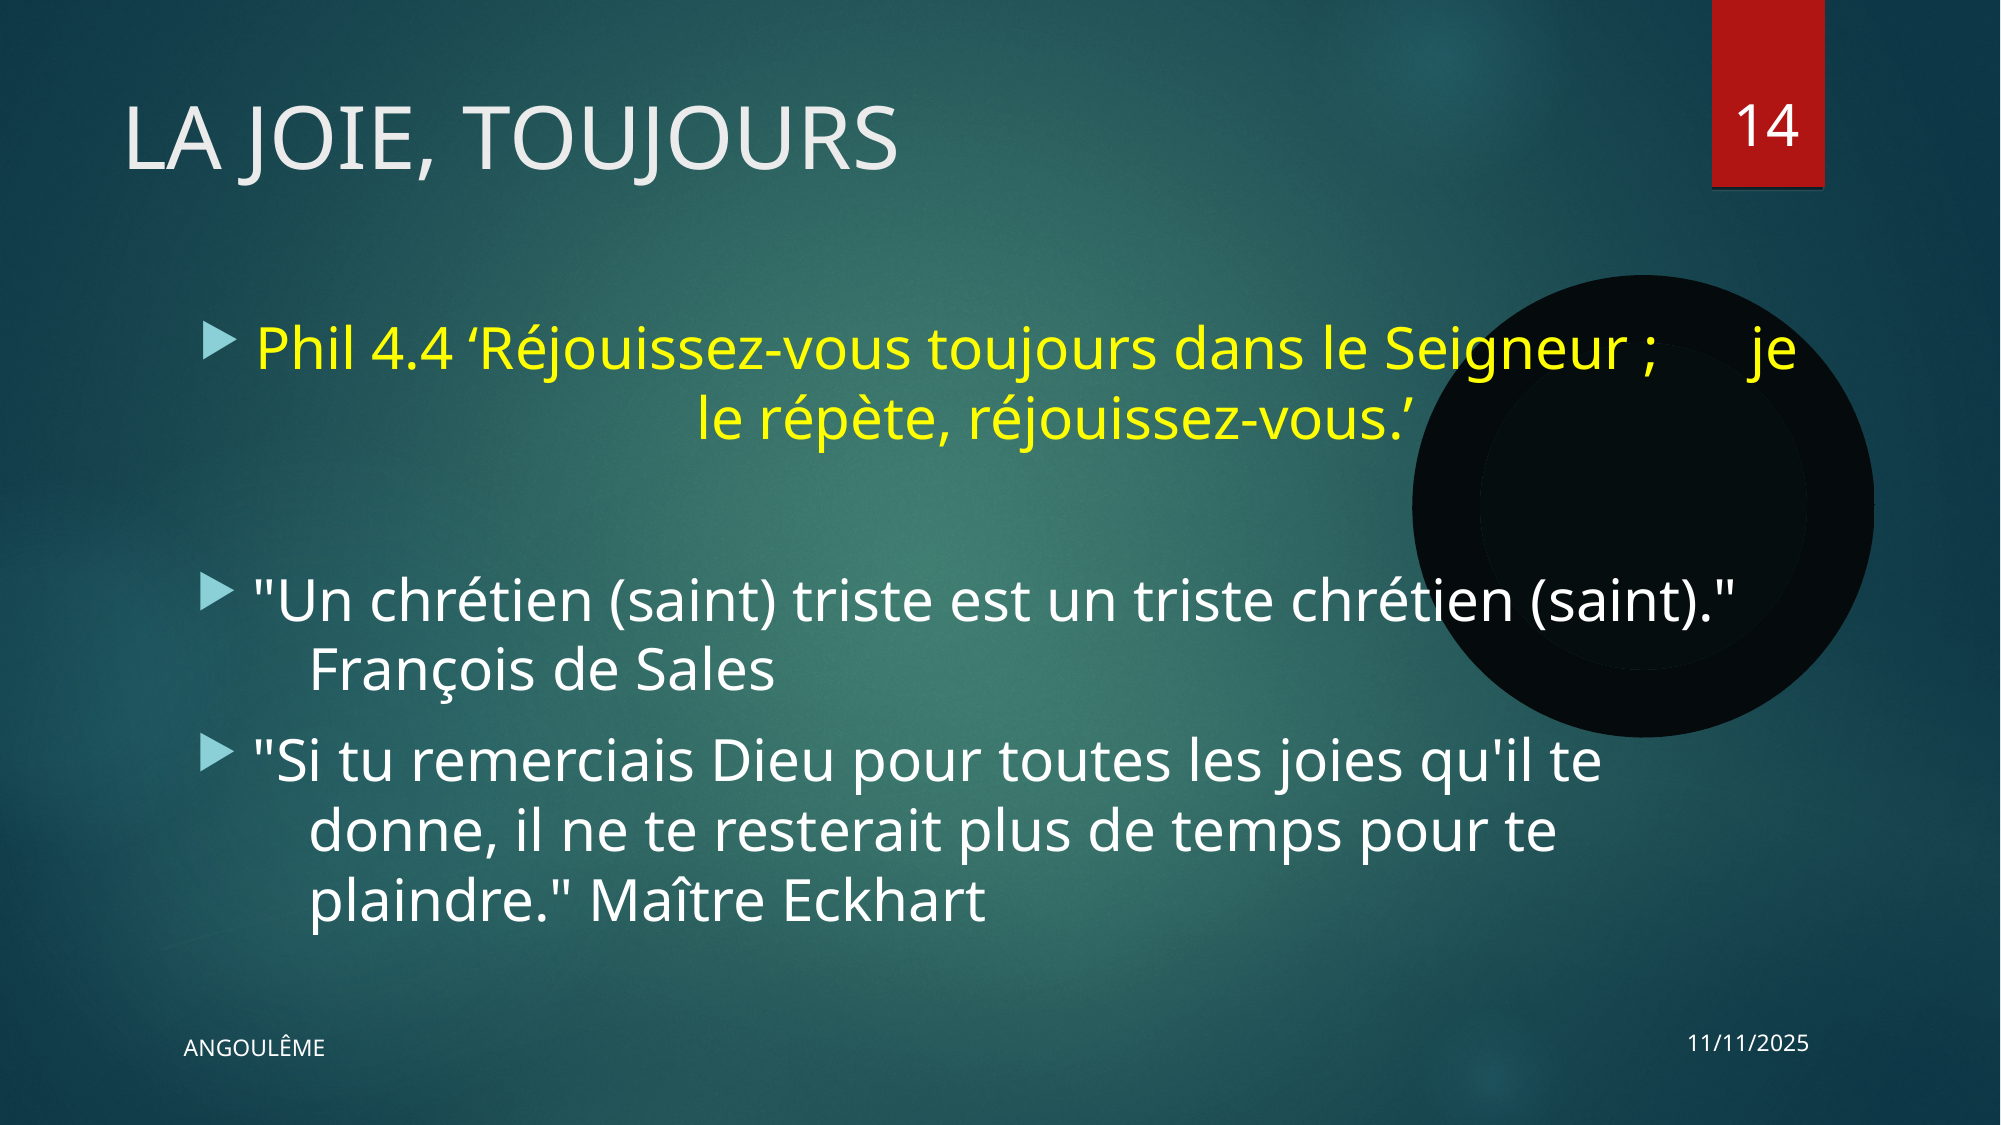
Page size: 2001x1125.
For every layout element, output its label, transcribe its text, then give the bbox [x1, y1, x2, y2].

title LA JOIE, TOUJOURS [106, 74, 1649, 305]
text_box [1698, 48, 1836, 175]
text_box 11/11/2025 [1671, 1021, 1835, 1072]
list Phil 4.4 ‘Réjouissez-vous toujours dans le Seigneur ; je le répète, réjouissez-vous.’ "Un chrétien (saint) triste est un triste chrétien (saint)." François de Sales "Si tu remerciais Dieu pour toutes les joies qu'il te donne, il ne te resterait plus de temps pour te plaindre." Maître Eckhart [181, 304, 1817, 1026]
text_box ANGOULÊME [168, 1025, 364, 1076]
